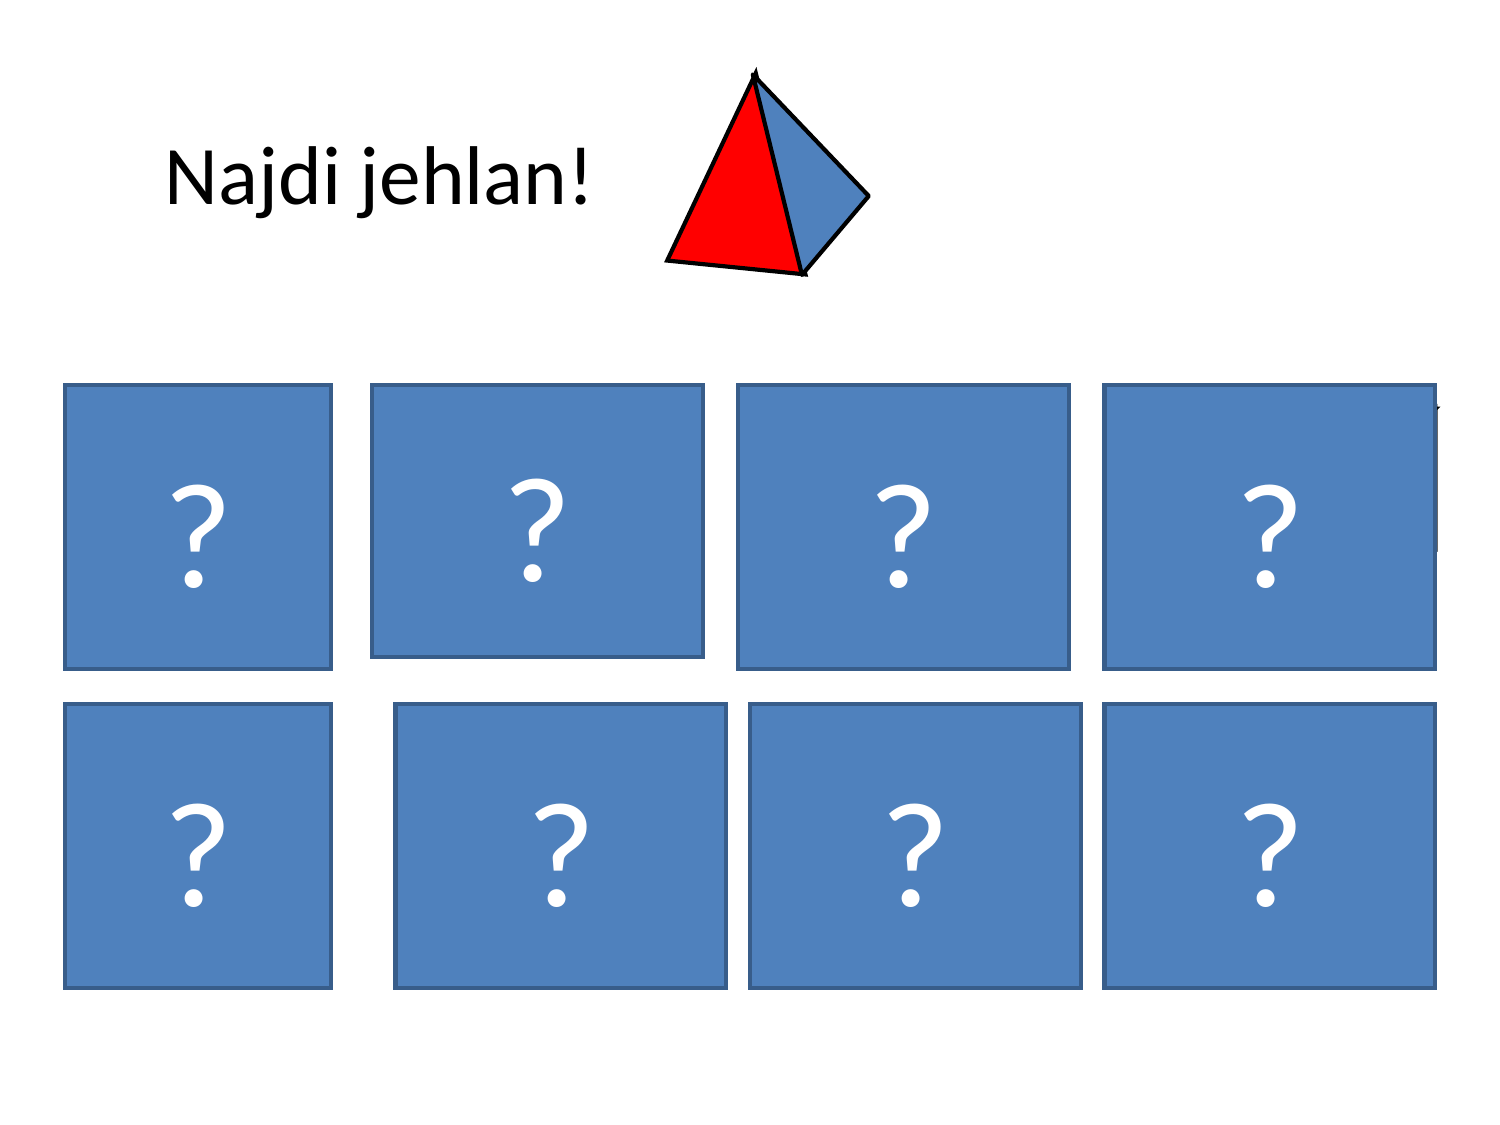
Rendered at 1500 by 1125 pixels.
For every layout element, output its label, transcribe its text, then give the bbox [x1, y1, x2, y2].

text_box ? [738, 385, 1070, 669]
text_box ? [64, 704, 331, 988]
text_box ? [395, 704, 727, 988]
text_box ? [750, 704, 1081, 988]
text_box trojúhelník [65, 988, 318, 993]
text_box ? [372, 385, 703, 657]
text_box kruh [490, 657, 614, 662]
text_box kvádr [1175, 669, 1319, 674]
text_box krychle [785, 669, 963, 674]
text_box jehlan [833, 988, 989, 993]
text_box ? [1104, 704, 1436, 988]
text_box ? [64, 385, 331, 669]
text_box obdélník [1176, 988, 1382, 993]
text_box [667, 73, 869, 275]
text_box čtverec [124, 669, 304, 674]
text_box Najdi jehlan! [149, 113, 610, 230]
text_box ? [1104, 385, 1436, 669]
